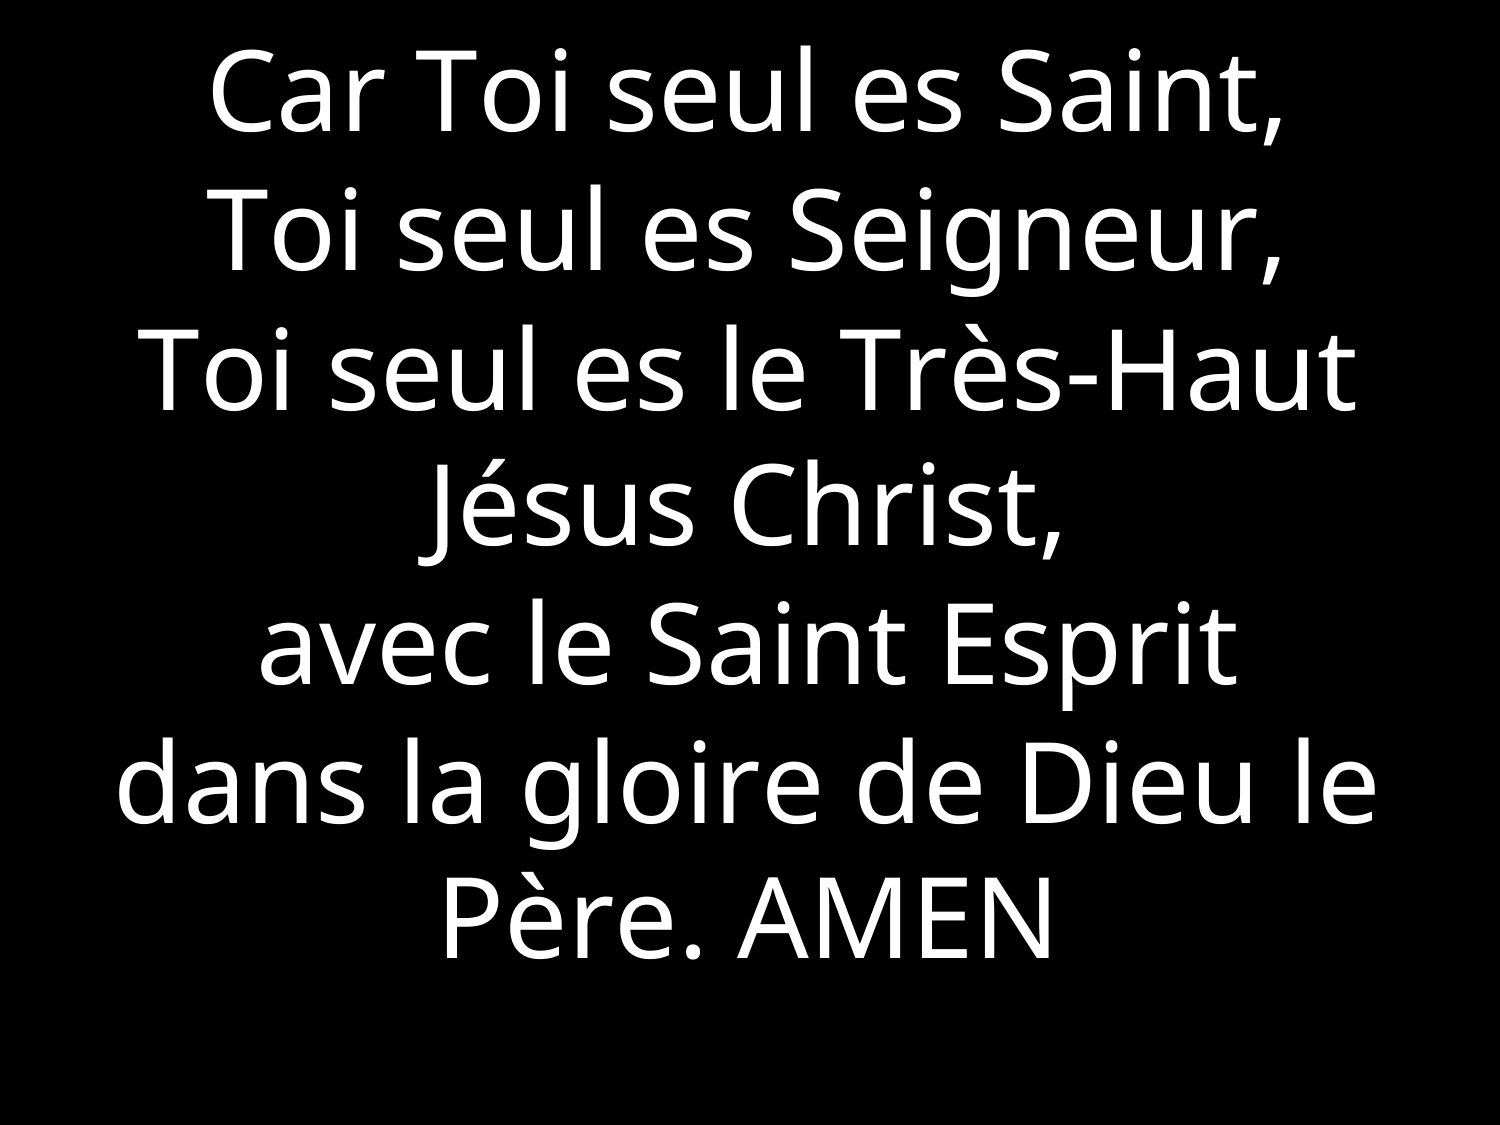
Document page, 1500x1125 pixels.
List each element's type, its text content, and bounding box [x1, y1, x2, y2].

text_box Car Toi seul es Saint, Toi seul es Seigneur, Toi seul es le Très-Haut Jésus Christ, avec le Saint Esprit dans la gloire de Dieu le Père. AMEN [8, 11, 1489, 1125]
